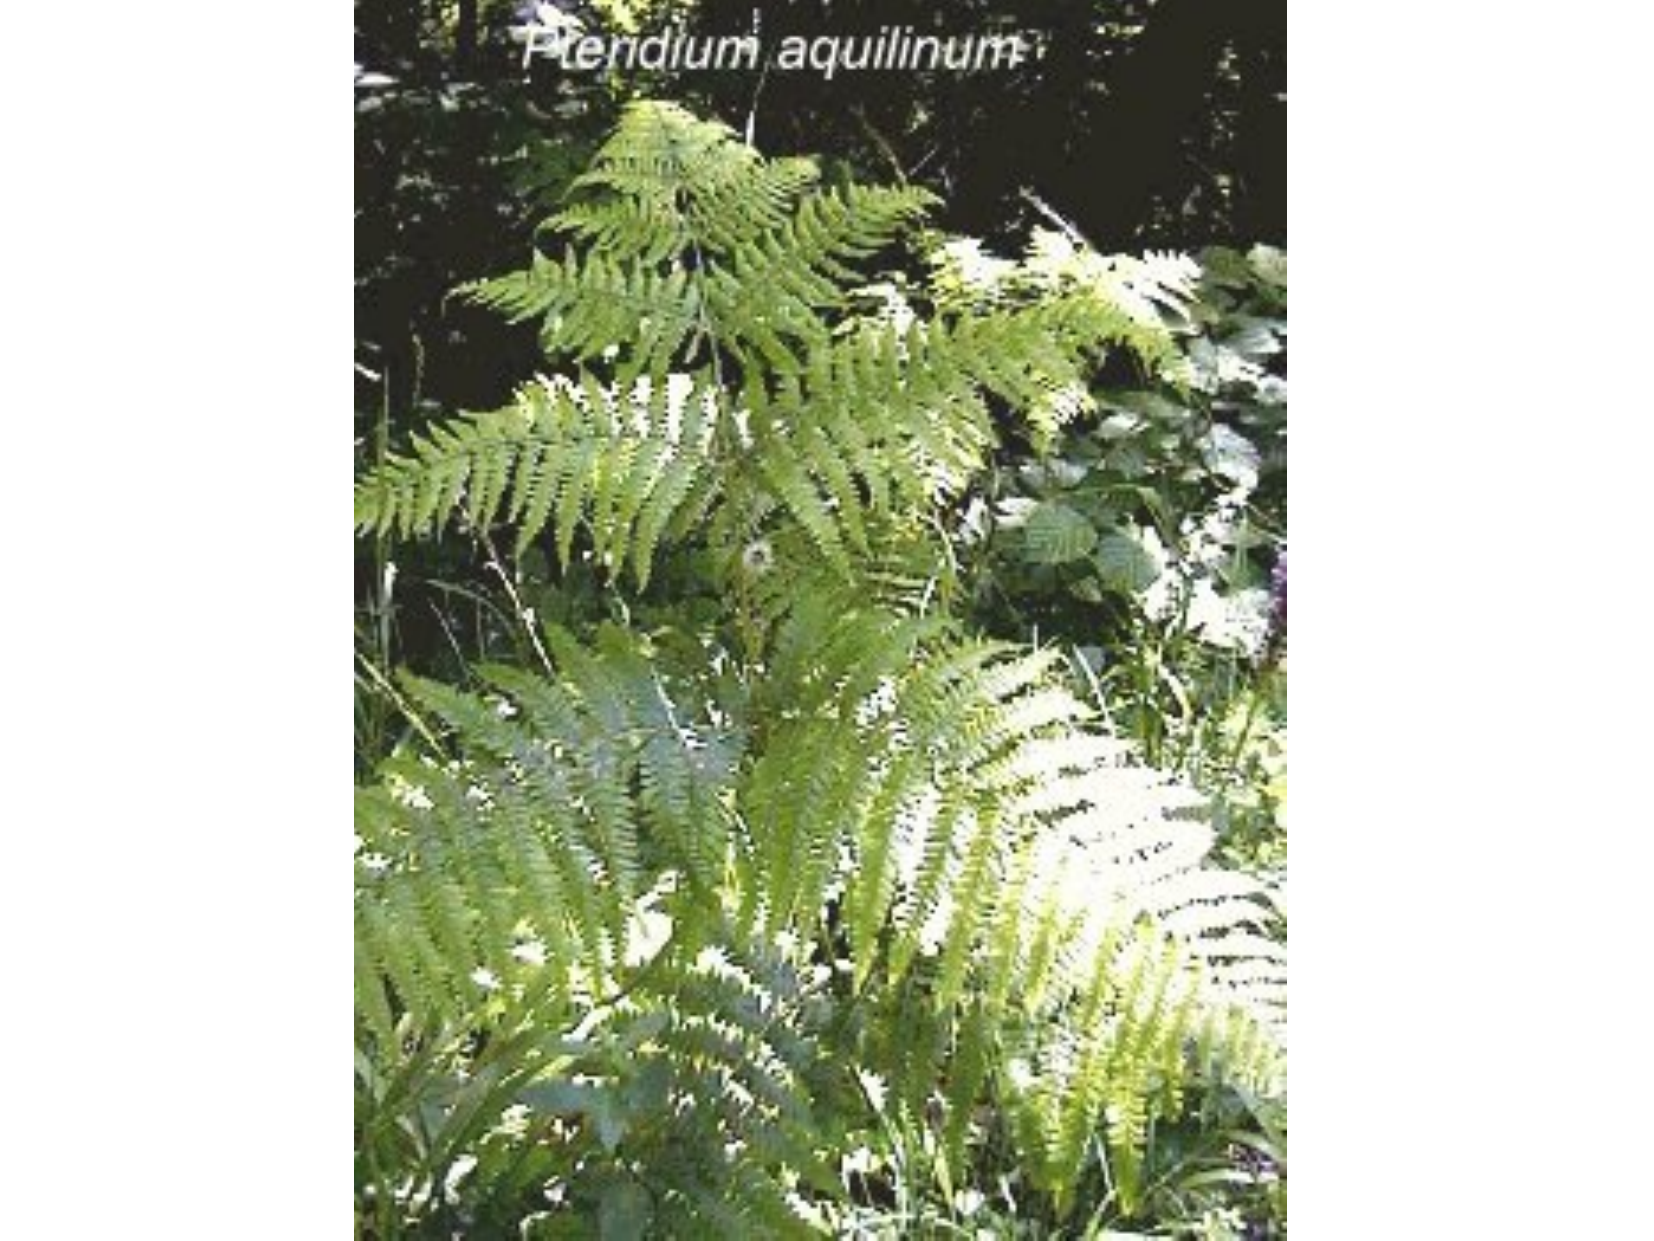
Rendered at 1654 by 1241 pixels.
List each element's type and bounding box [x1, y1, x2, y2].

picture [354, 0, 1287, 1241]
